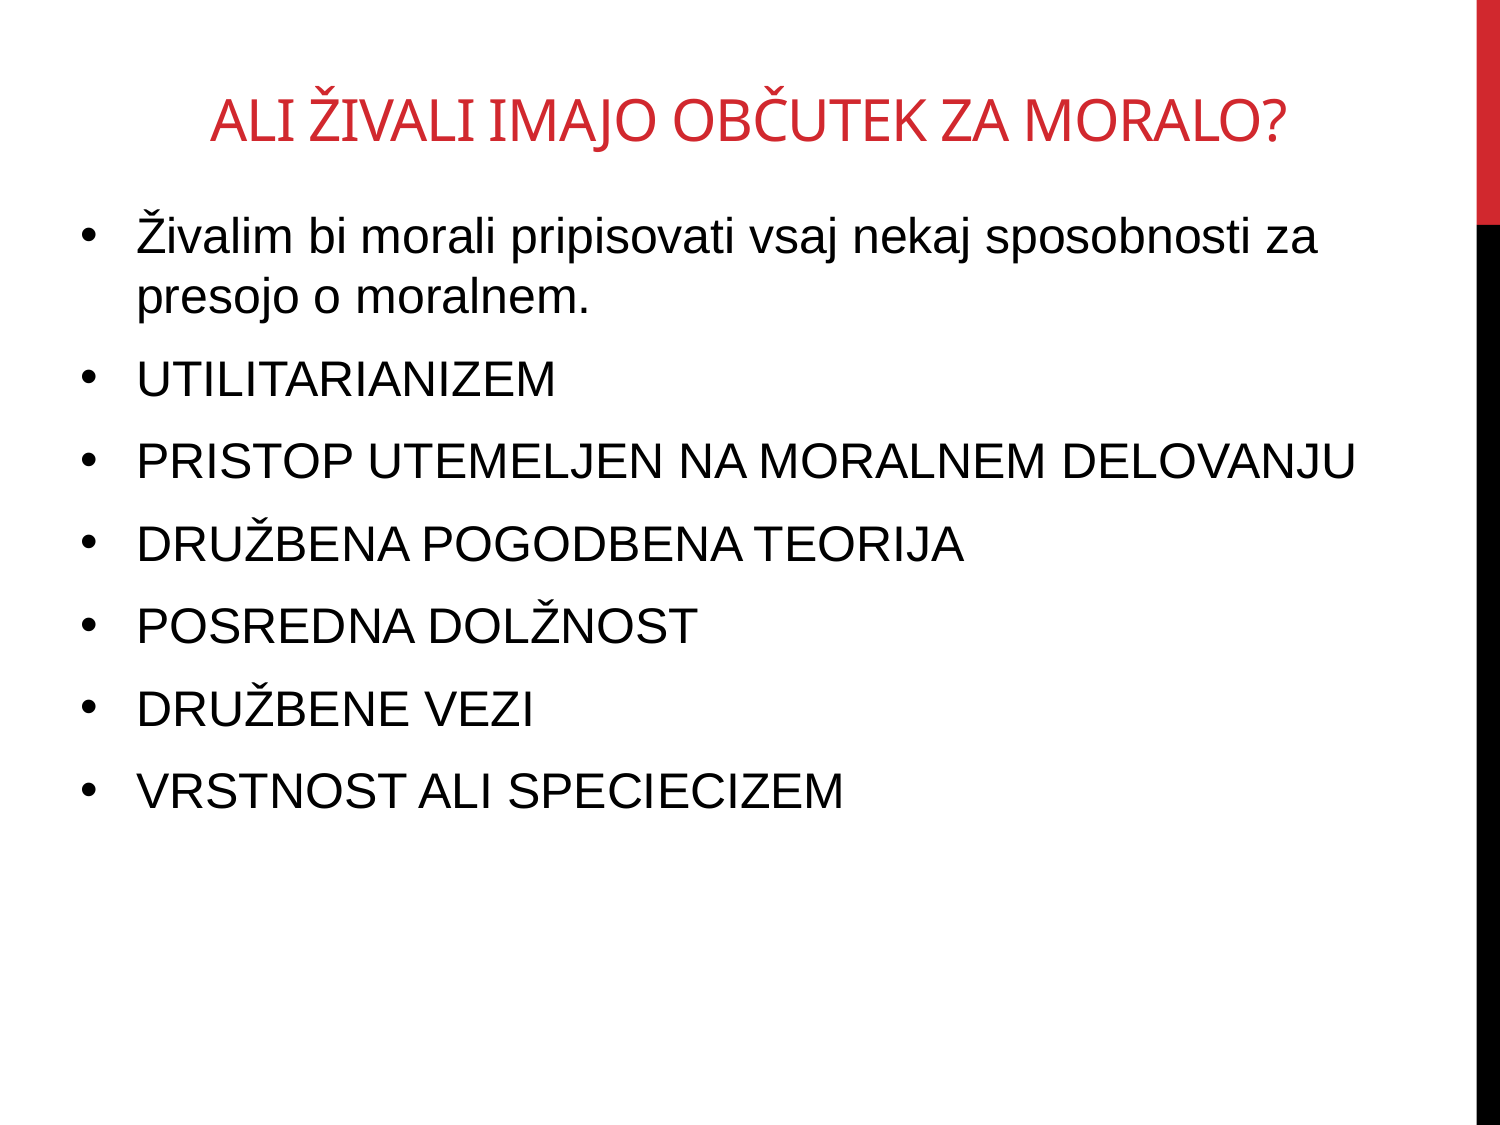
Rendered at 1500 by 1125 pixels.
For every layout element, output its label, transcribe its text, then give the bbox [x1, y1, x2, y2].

list Živalim bi morali pripisovati vsaj nekaj sposobnosti za presojo o moralnem. UTILITARIANIZEM PRISTOP UTEMELJEN NA MORALNEM DELOVANJU DRUŽBENA POGODBENA TEORIJA POSREDNA DOLŽNOST DRUŽBENE VEZI VRSTNOST ALI SPECIECIZEM [64, 196, 1424, 1005]
title Ali živali imajo občutek za moralo? [75, 25, 1424, 161]
